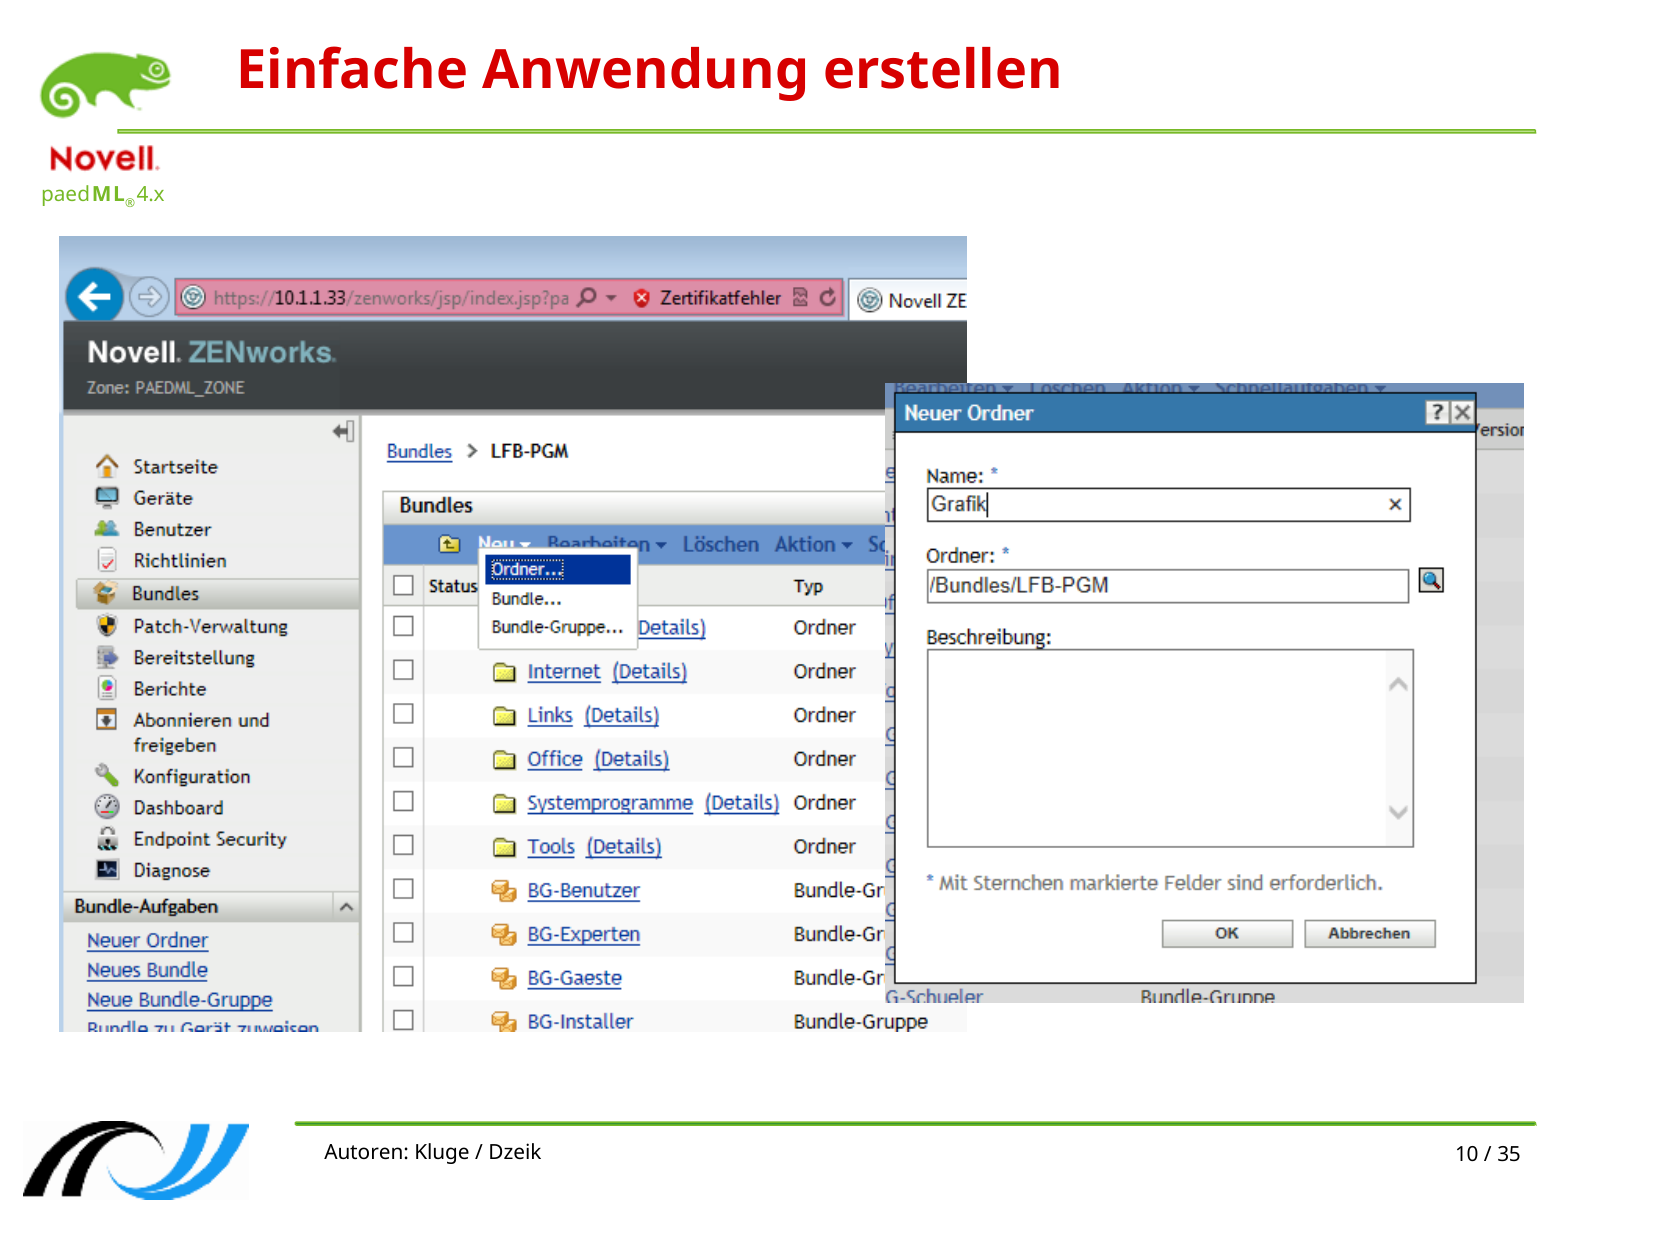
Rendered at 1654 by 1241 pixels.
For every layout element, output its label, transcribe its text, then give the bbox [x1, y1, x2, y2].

picture [59, 236, 1524, 1032]
title Einfache Anwendung erstellen [236, 17, 1536, 119]
picture [26, 35, 184, 193]
picture [23, 1121, 249, 1200]
